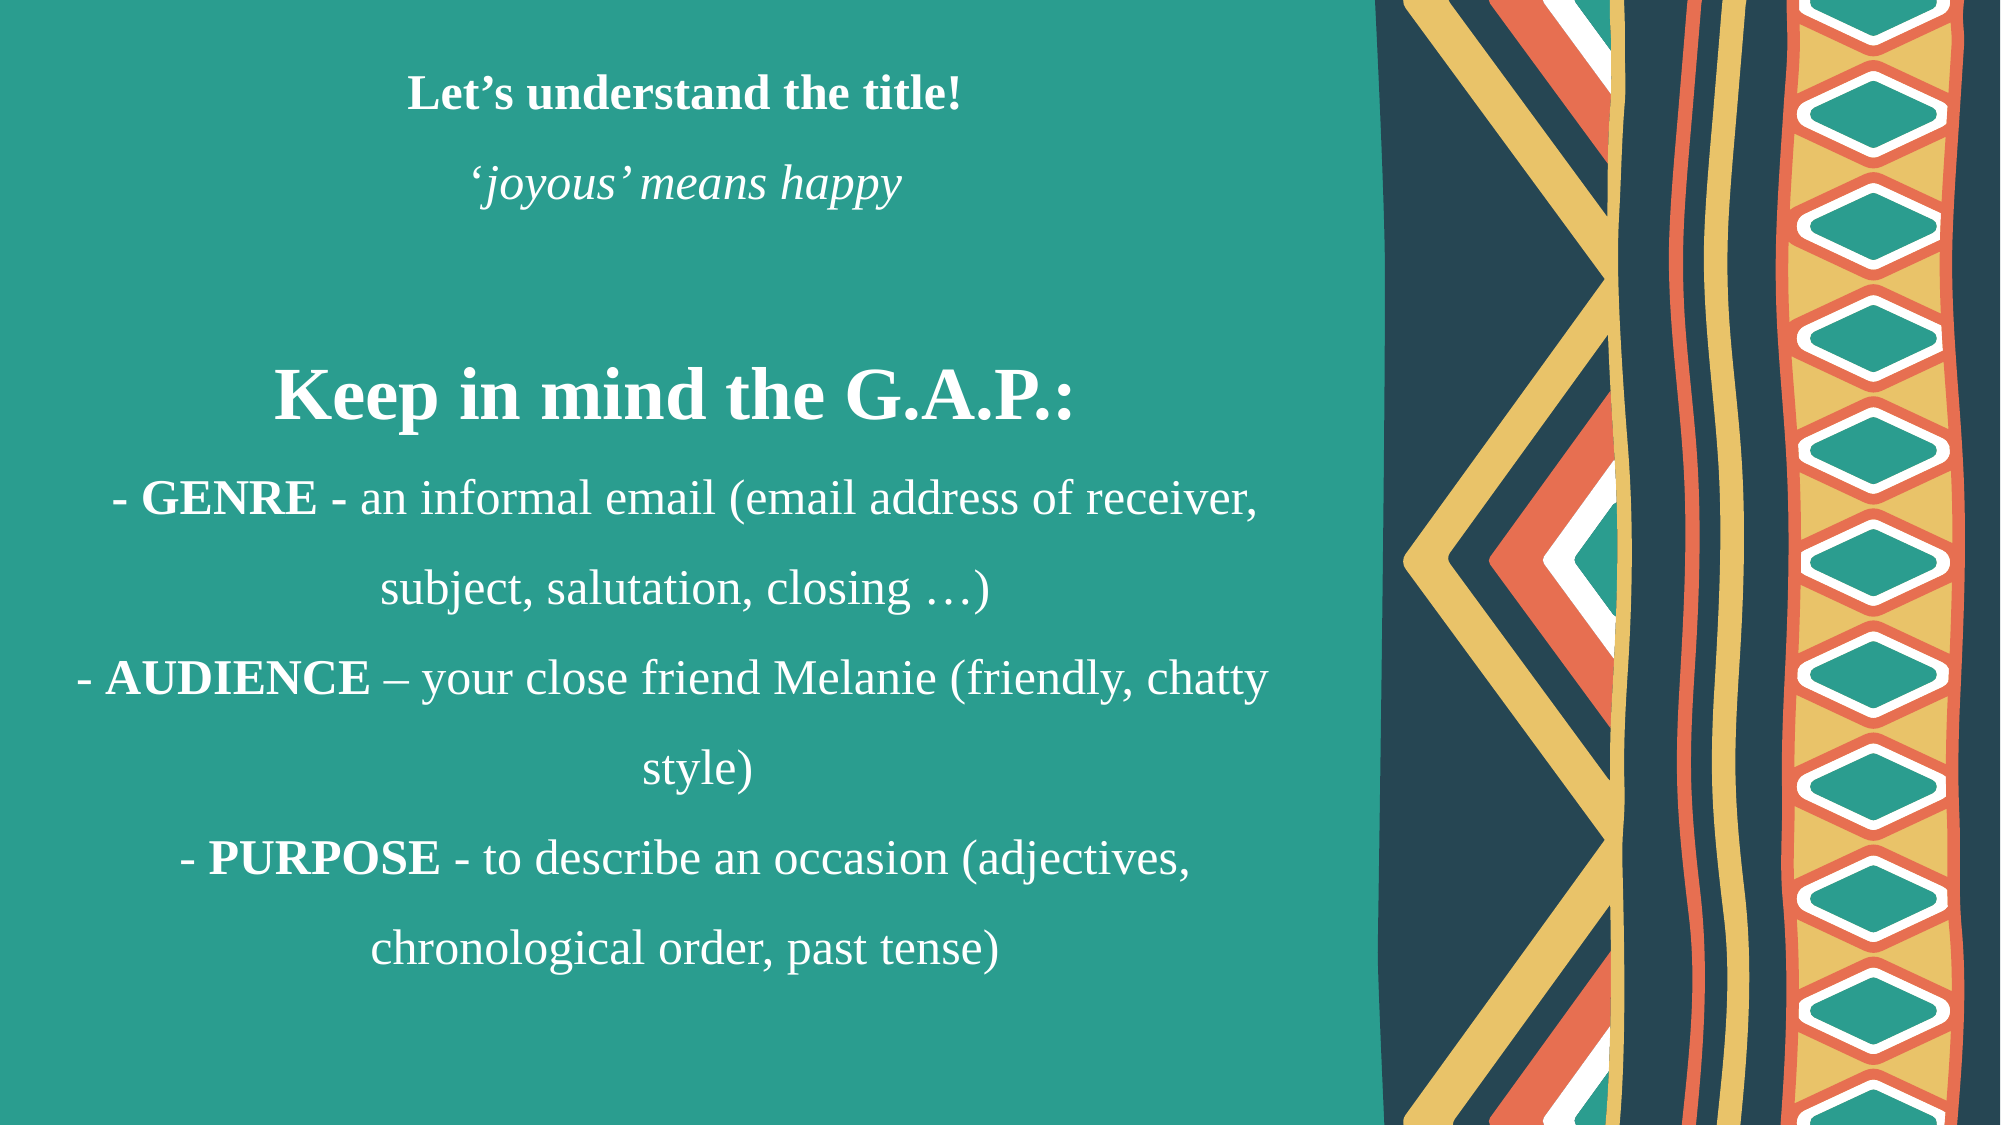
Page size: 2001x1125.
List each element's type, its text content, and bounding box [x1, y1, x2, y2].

title Let’s understand the title! ‘joyous’ means happy Keep in mind the G.A.P.: - GENRE - an informal email (email address of receiver, subject, salutation, closing …) - AUDIENCE – your close friend Melanie (friendly, chatty style) - PURPOSE - to describe an occasion (adjectives, chronological order, past tense) [22, 21, 1349, 148]
